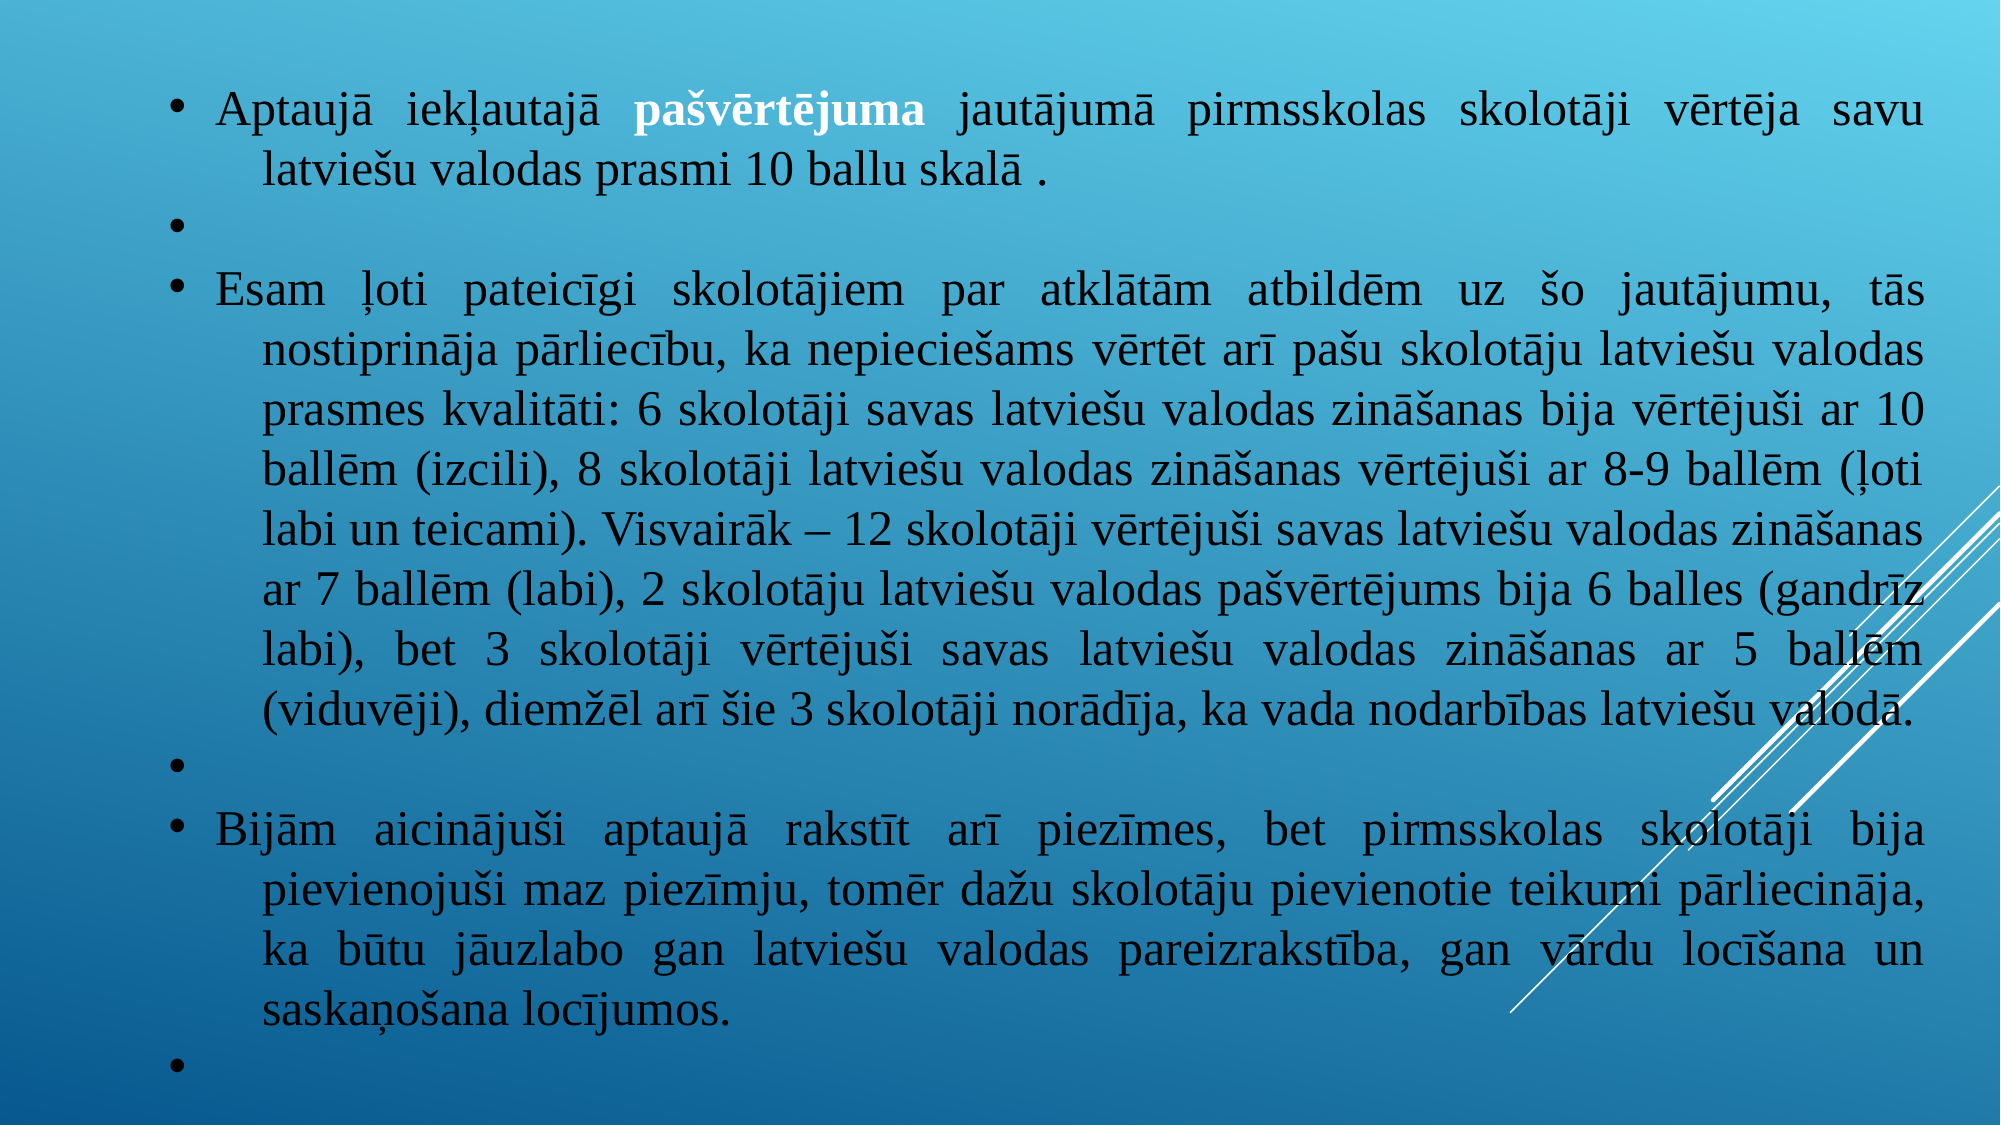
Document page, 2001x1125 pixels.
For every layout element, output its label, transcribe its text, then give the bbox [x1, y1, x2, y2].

text_box Aptaujā iekļautajā pašvērtējuma jautājumā pirmsskolas skolotāji vērtēja savu latviešu valodas prasmi 10 ballu skalā . Esam ļoti pateicīgi skolotājiem par atklātām atbildēm uz šo jautājumu, tās nostiprināja pārliecību, ka nepieciešams vērtēt arī pašu skolotāju latviešu valodas prasmes kvalitāti: 6 skolotāji savas latviešu valodas zināšanas bija vērtējuši ar 10 ballēm (izcili), 8 skolotāji latviešu valodas zināšanas vērtējuši ar 8-9 ballēm (ļoti labi un teicami). Visvairāk – 12 skolotāji vērtējuši savas latviešu valodas zināšanas ar 7 ballēm (labi), 2 skolotāju latviešu valodas pašvērtējums bija 6 balles (gandrīz labi), bet 3 skolotāji vērtējuši savas latviešu valodas zināšanas ar 5 ballēm (viduvēji), diemžēl arī šie 3 skolotāji norādīja, ka vada nodarbības latviešu valodā. Bijām aicinājuši aptaujā rakstīt arī piezīmes, bet pirmsskolas skolotāji bija pievienojuši maz piezīmju, tomēr dažu skolotāju pievienotie teikumi pārliecināja, ka būtu jāuzlabo gan latviešu valodas pareizrakstība, gan vārdu locīšana un saskaņošana locījumos. [154, 68, 1941, 1103]
